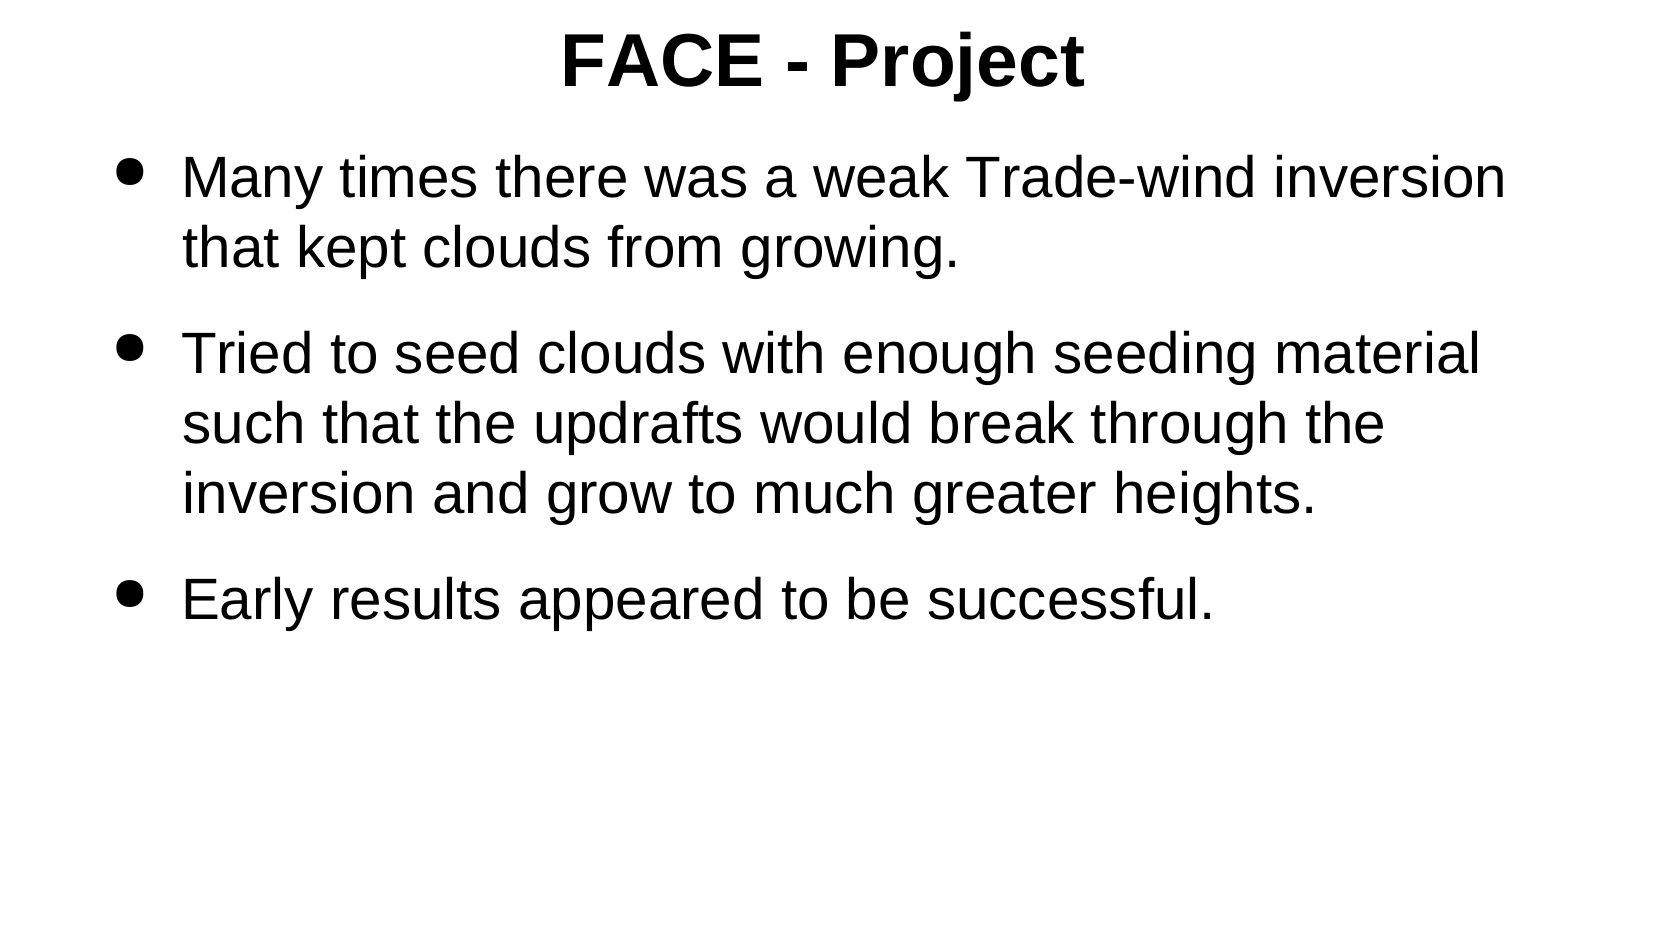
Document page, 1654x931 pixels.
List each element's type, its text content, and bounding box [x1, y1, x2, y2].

text_box Many times there was a weak Trade-wind inversion that kept clouds from growing. Tried to seed clouds with enough seeding material such that the updrafts would break through the inversion and grow to much greater heights. Early results appeared to be successful. [96, 131, 1585, 639]
title FACE - Project [0, 5, 1651, 107]
